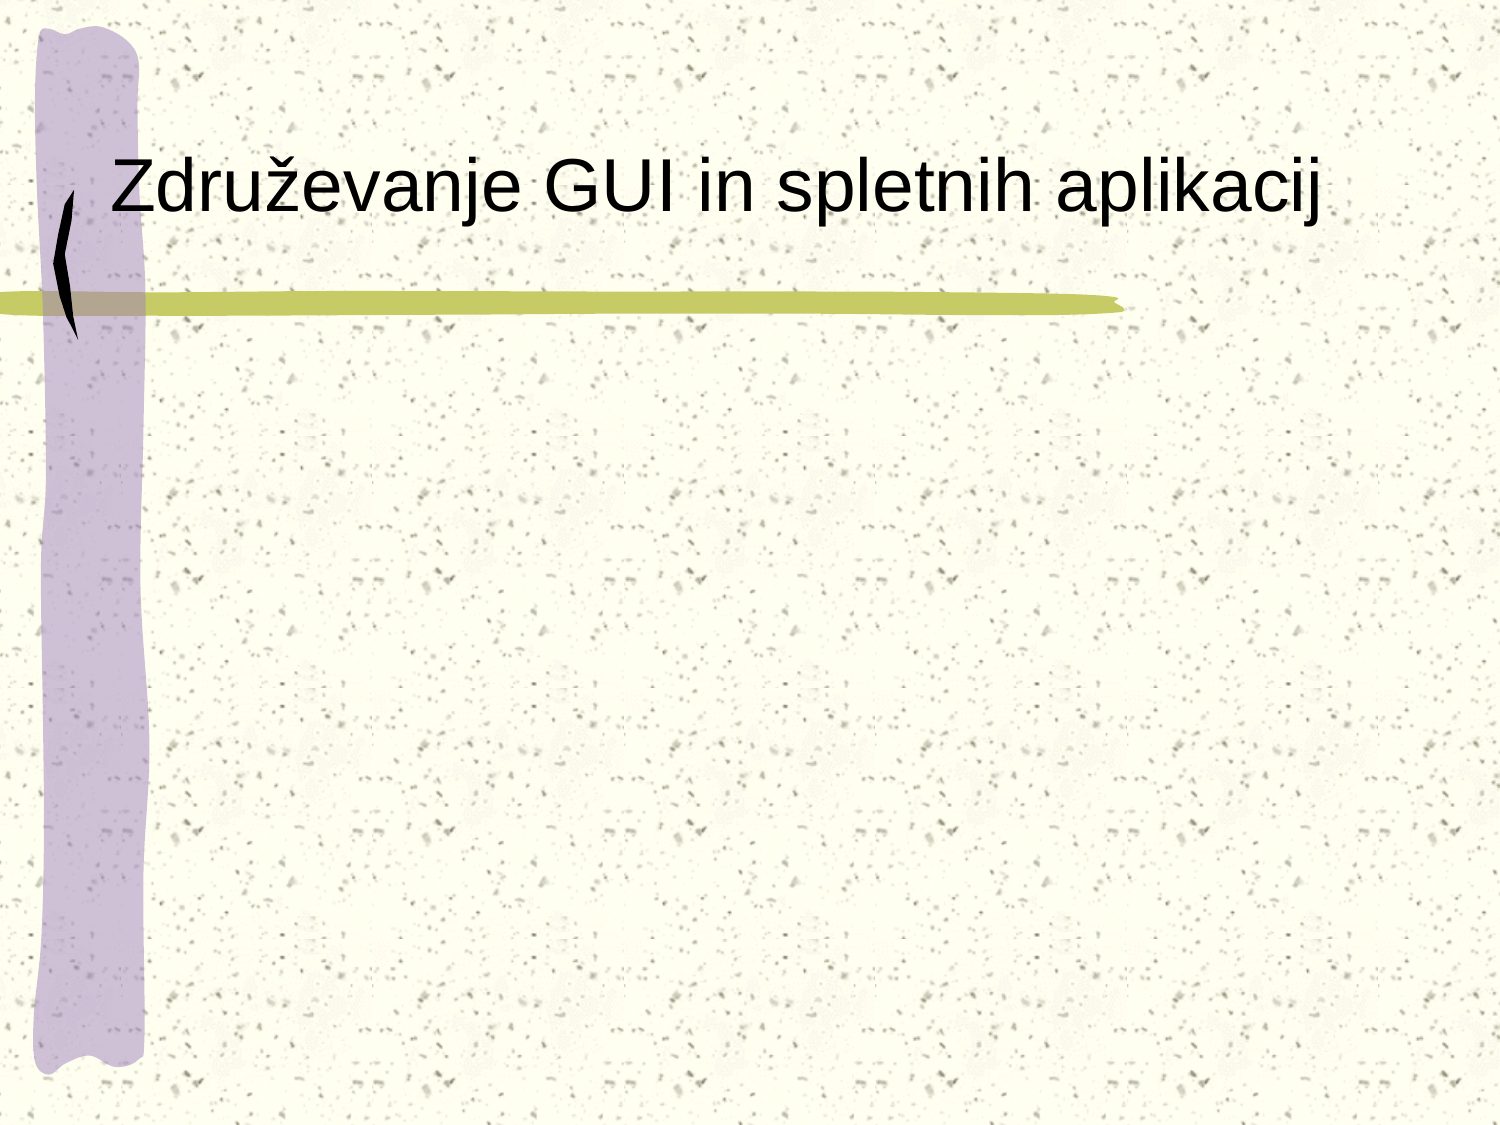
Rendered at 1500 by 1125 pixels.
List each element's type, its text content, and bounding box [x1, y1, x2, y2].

title Združevanje GUI in spletnih aplikacij [110, 93, 1392, 282]
picture [0, 0, 1500, 1125]
